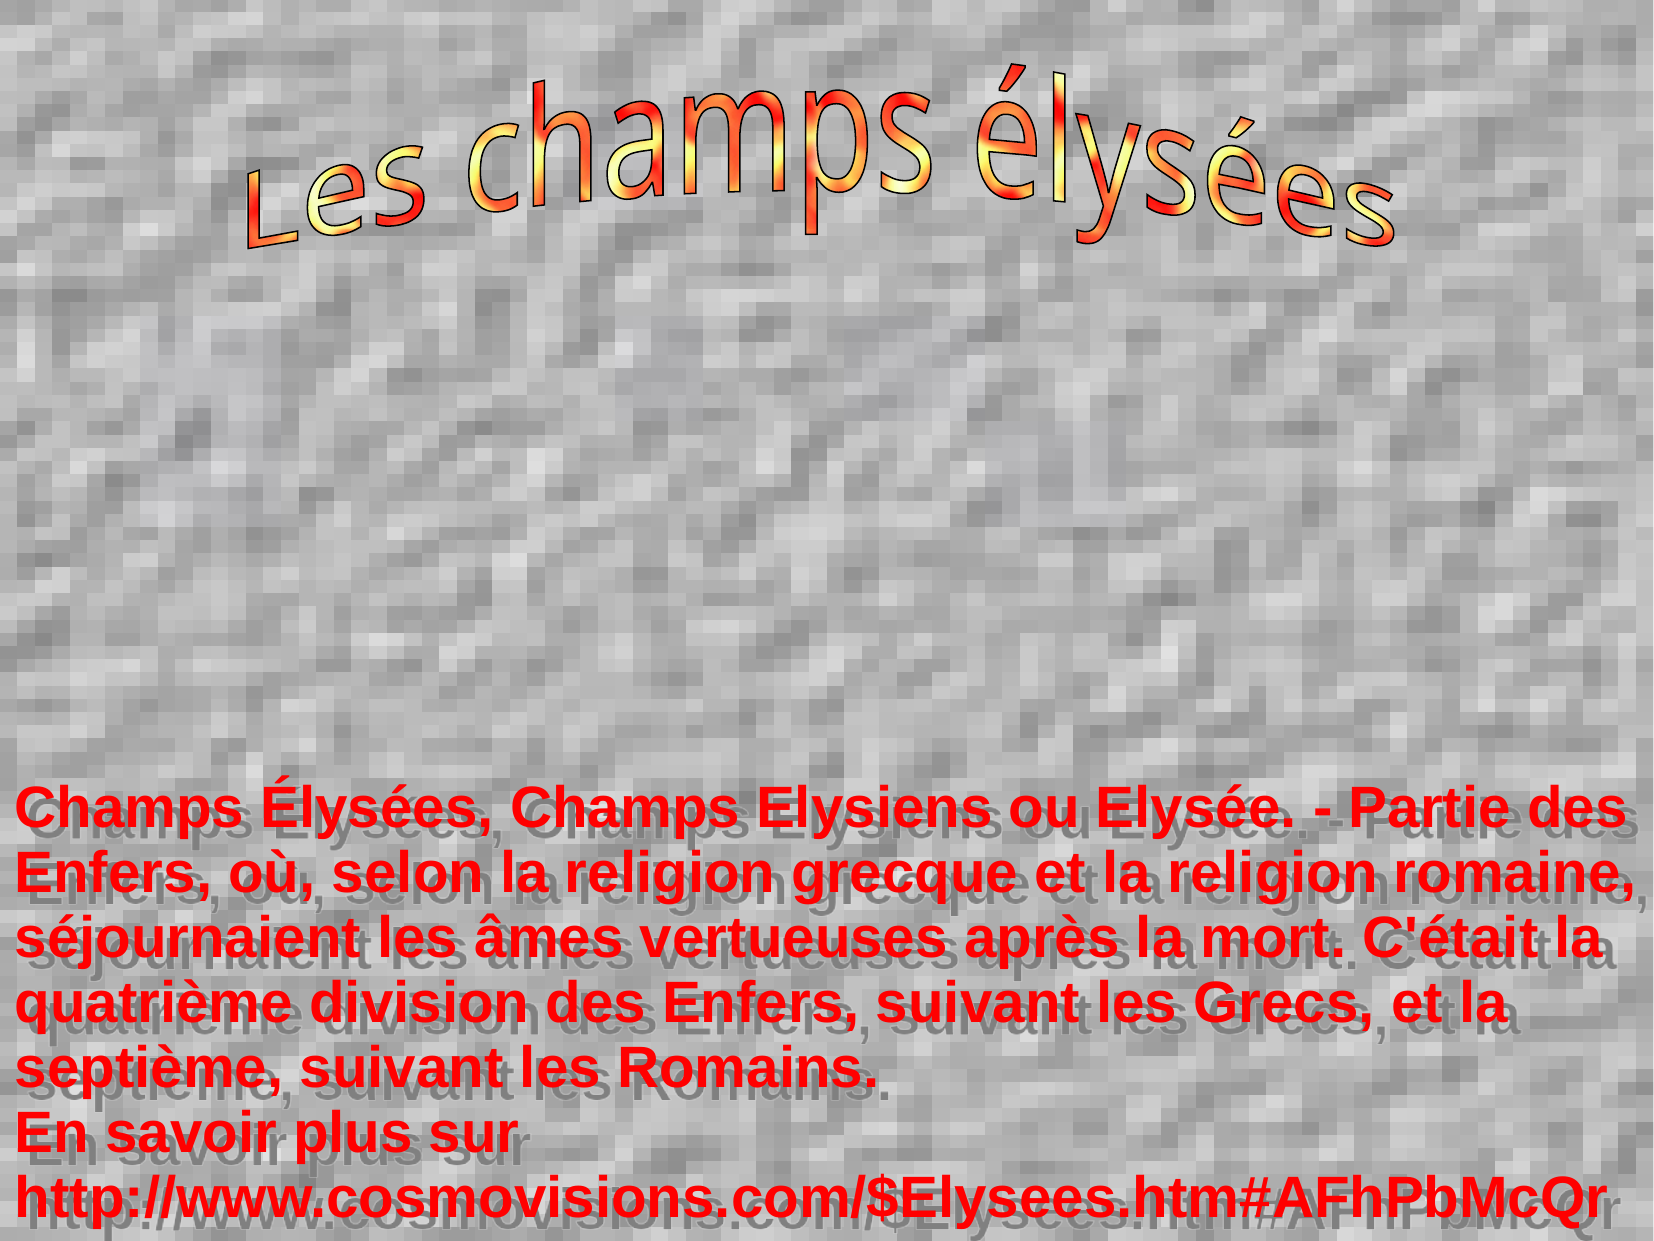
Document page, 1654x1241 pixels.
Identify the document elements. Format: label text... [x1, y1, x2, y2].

text_box Les champs élysées [1146, 129, 1196, 216]
text_box Les champs élysées [684, 91, 785, 194]
text_box Les champs élysées [999, 63, 1026, 92]
text_box Les champs élysées [1228, 116, 1254, 138]
text_box Les champs élysées [1075, 113, 1141, 244]
text_box Les champs élysées [468, 123, 519, 212]
text_box Les champs élysées [307, 164, 364, 236]
text_box Les champs élysées [1053, 71, 1065, 202]
text_box Les champs élysées [805, 90, 868, 235]
text_box Les champs élysées [977, 101, 1037, 200]
text_box Les champs élysées [533, 80, 591, 207]
text_box Les champs élysées [376, 145, 424, 227]
text_box Les champs élysées [1346, 183, 1394, 247]
text_box Champs Élysées, Champs Elysiens ou Elysée. - Partie des Enfers, où, selon la religion grecque et la religion romaine, séjournaient les âmes vertueuses après la mort. C'était la quatrième division des Enfers, suivant les Grecs, et la septième, suivant les Romains. En savoir plus sur http://www.cosmovisions.com/$Elysees.htm#AFhPbMcQryWAr621.99 [0, 767, 1654, 1238]
text_box Les champs élysées [248, 170, 298, 249]
text_box Les champs élysées [881, 92, 931, 194]
text_box Les champs élysées [607, 101, 664, 200]
picture [0, 0, 1654, 767]
text_box Les champs élysées [1277, 165, 1334, 237]
text_box Les champs élysées [1207, 145, 1265, 226]
